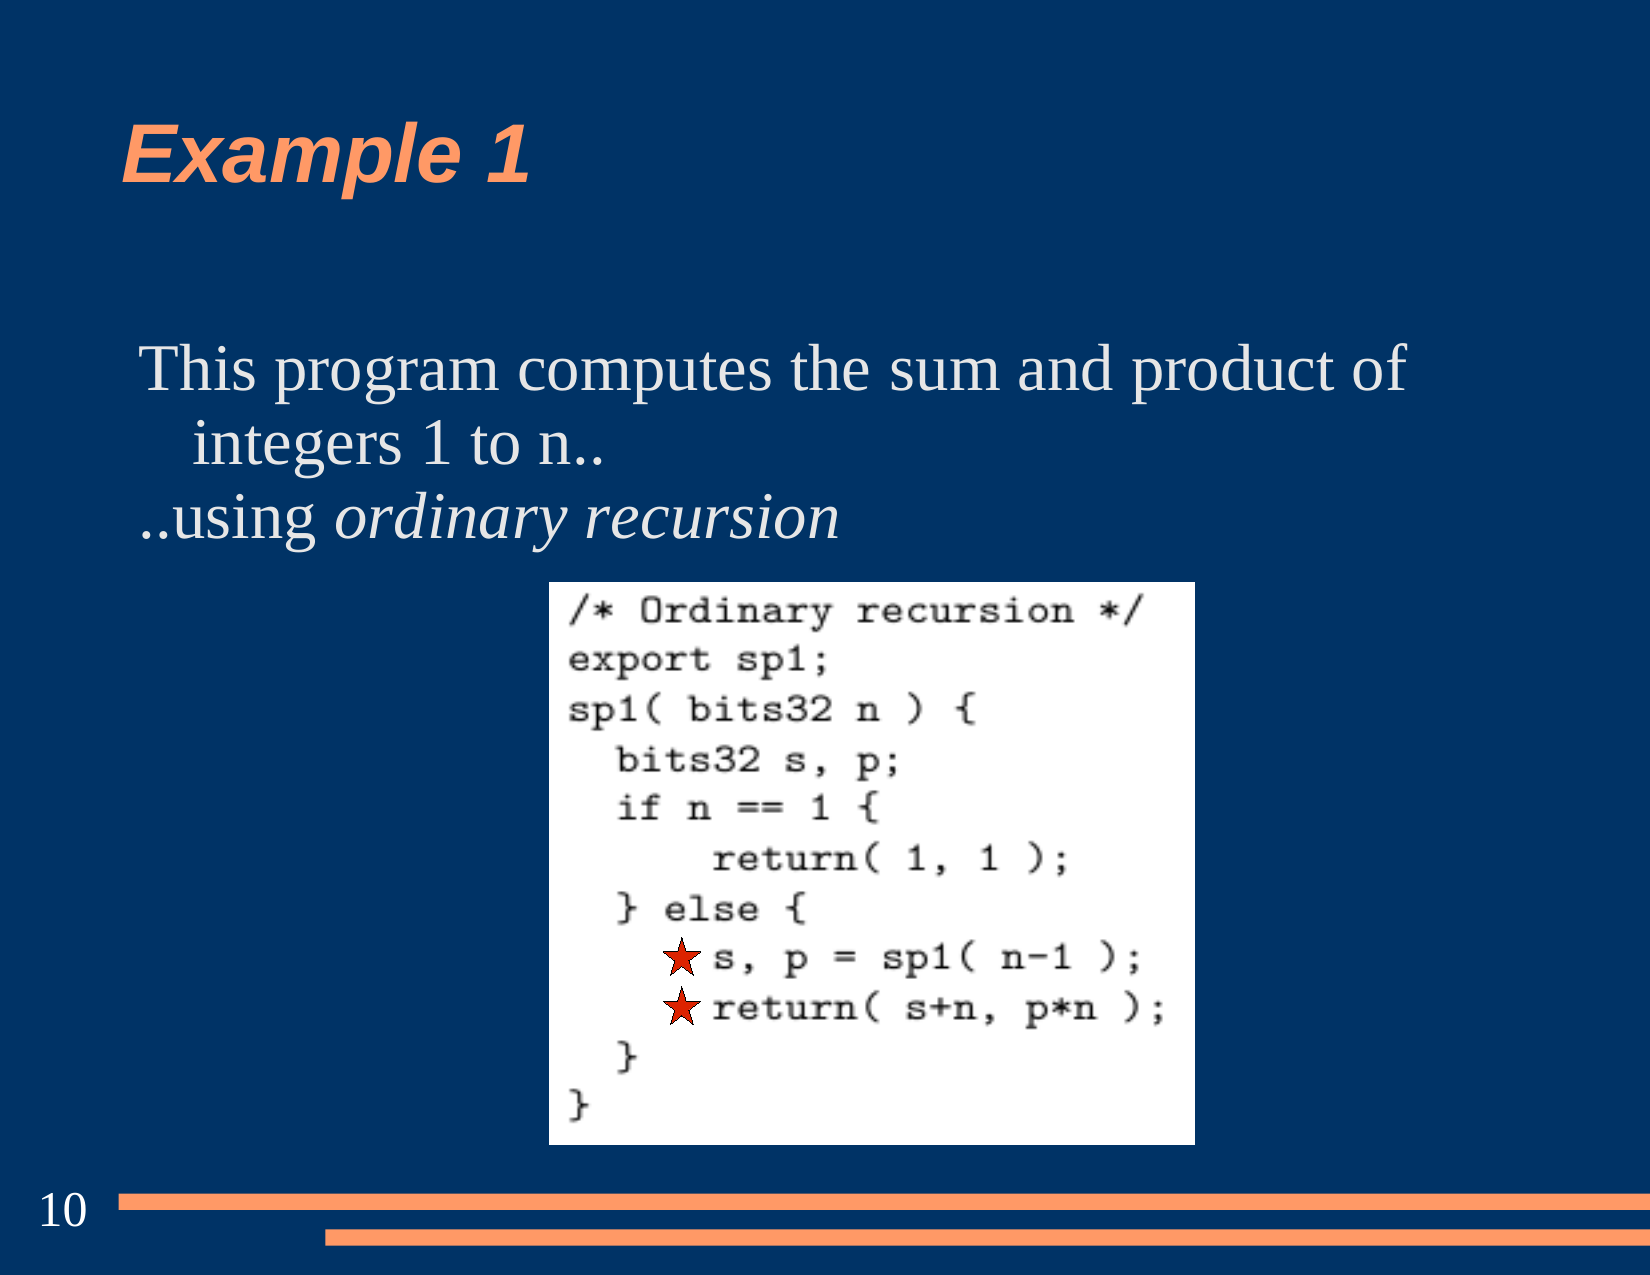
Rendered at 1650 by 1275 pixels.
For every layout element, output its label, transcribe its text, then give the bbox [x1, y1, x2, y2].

text_box [663, 937, 701, 976]
text_box 10 [37, 1182, 113, 1238]
title Example 1 [121, 47, 1531, 261]
picture [549, 582, 1195, 1145]
list This program computes the sum and product of integers 1 to n.. ..using ordinary recursion [121, 331, 1558, 1164]
text_box [663, 986, 701, 1025]
